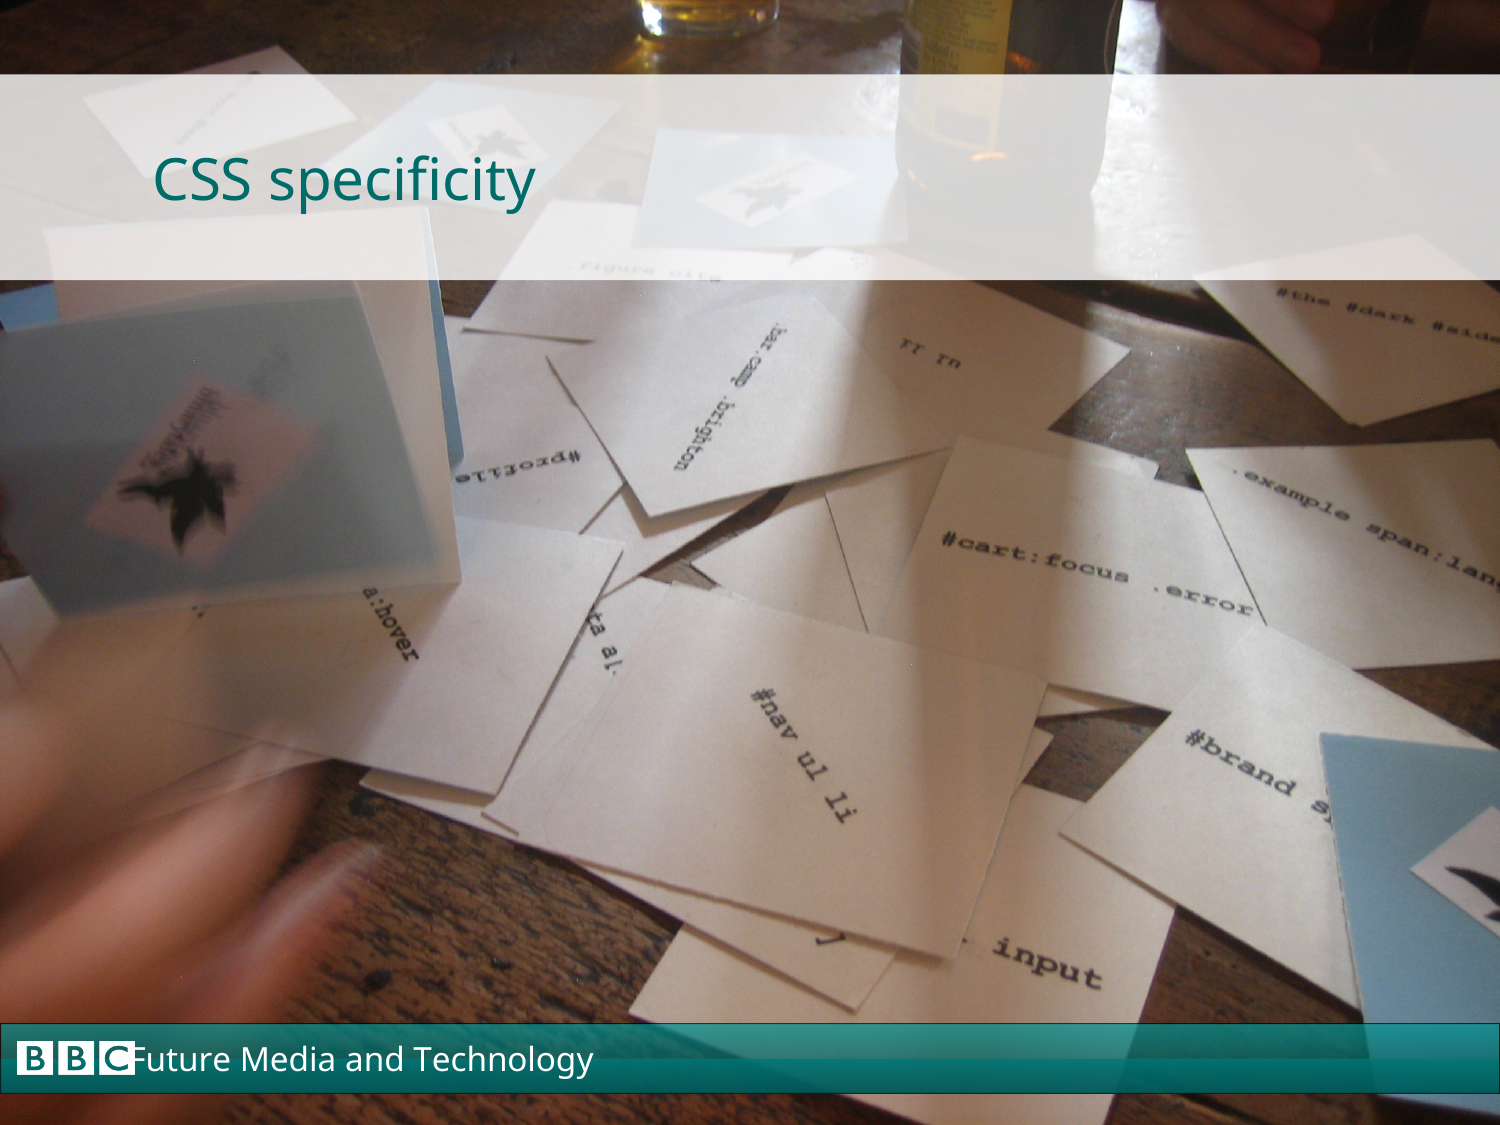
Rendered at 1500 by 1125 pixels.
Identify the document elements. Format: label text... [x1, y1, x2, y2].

picture [0, 0, 1500, 74]
picture [0, 1094, 1500, 1125]
picture [0, 281, 1500, 1058]
title CSS specificity [137, 84, 1426, 272]
picture [17, 1041, 135, 1075]
